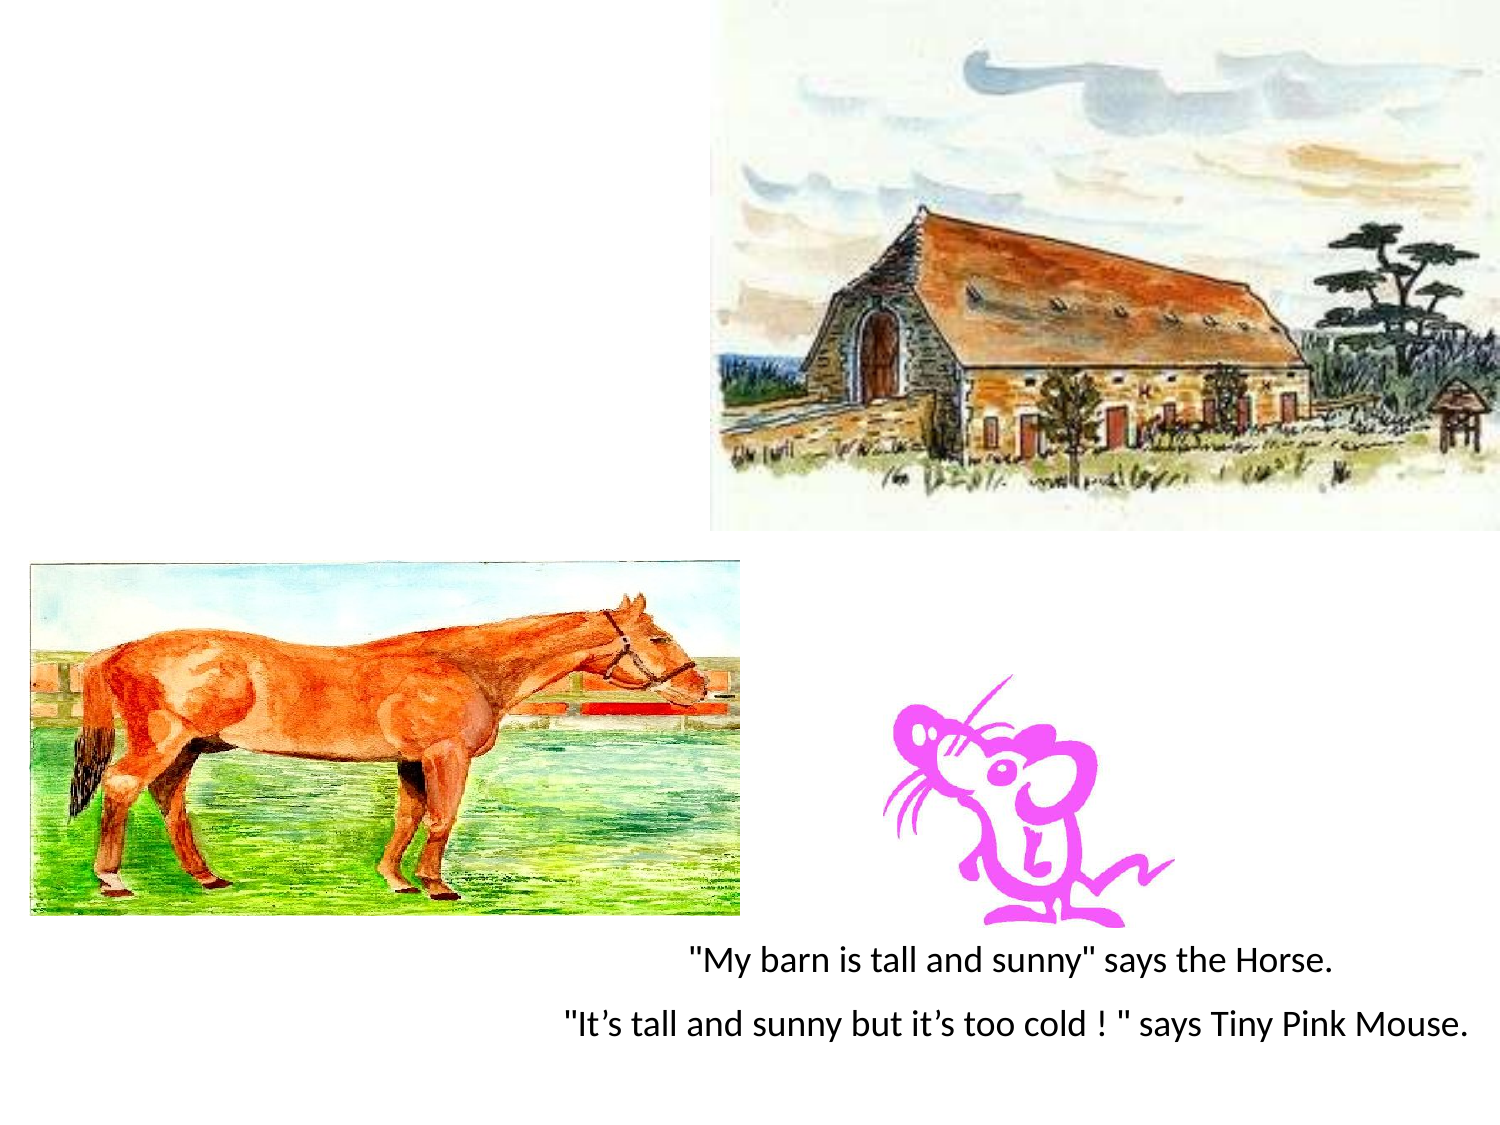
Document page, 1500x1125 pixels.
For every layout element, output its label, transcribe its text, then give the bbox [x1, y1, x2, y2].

picture [29, 560, 740, 916]
picture [710, 0, 1500, 531]
picture [883, 674, 1175, 928]
text_box "My barn is tall and sunny" says the Horse. "It’s tall and sunny but it’s too cold ! " says Tiny Pink Mouse. [523, 927, 1500, 1115]
